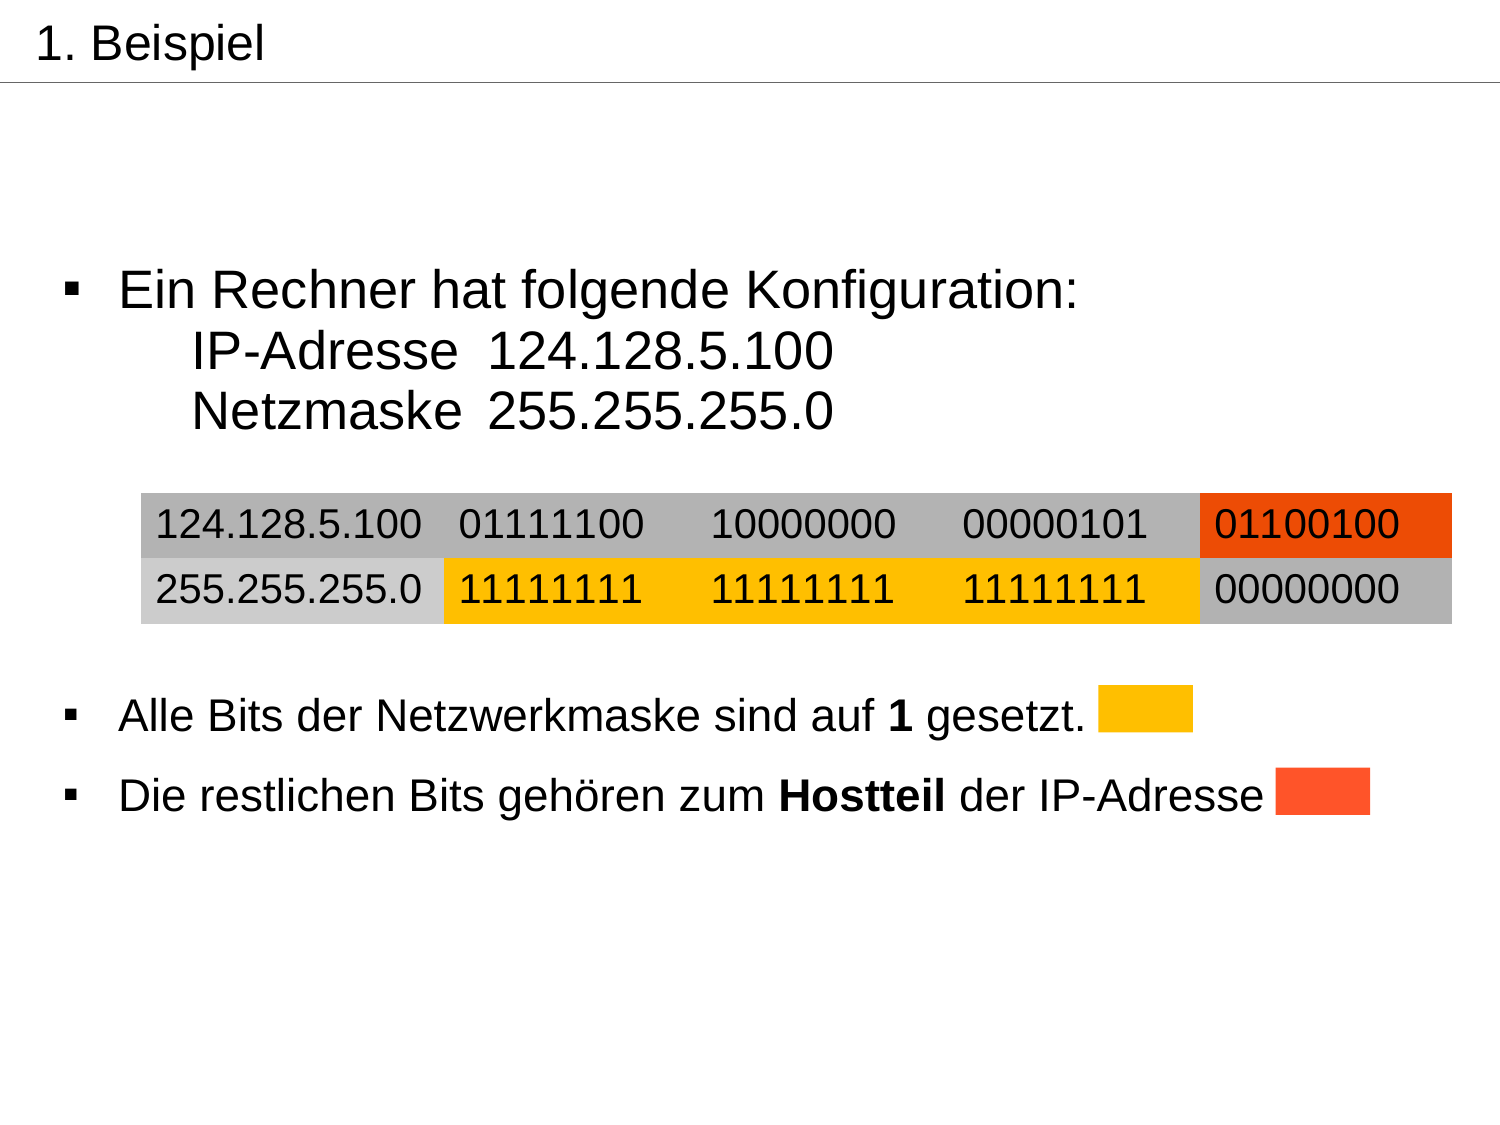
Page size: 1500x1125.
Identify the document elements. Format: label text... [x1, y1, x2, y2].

text_box [1275, 767, 1371, 815]
table_header 10000000 [696, 493, 948, 558]
table_cell 11111111 [696, 558, 948, 624]
table_header 00000101 [948, 493, 1200, 558]
table_cell 11111111 [948, 558, 1200, 624]
title 1. Beispiel [35, 15, 1437, 71]
table_cell 00000000 [1200, 558, 1452, 624]
table_header 124.128.5.100 [141, 493, 444, 558]
table_header 01100100 [1200, 493, 1452, 558]
list Ein Rechner hat folgende Konfiguration: IP-Adresse 124.128.5.100 Netzmaske 255.255.255.0 Alle Bits der Netzwerkmaske sind auf 1 gesetzt. Die restlichen Bits gehören zum Hostteil der IP-Adresse [47, 259, 1402, 977]
table_cell 255.255.255.0 [141, 558, 444, 624]
table_cell 11111111 [444, 558, 696, 624]
text_box [1098, 685, 1193, 733]
table_header 01111100 [444, 493, 696, 558]
